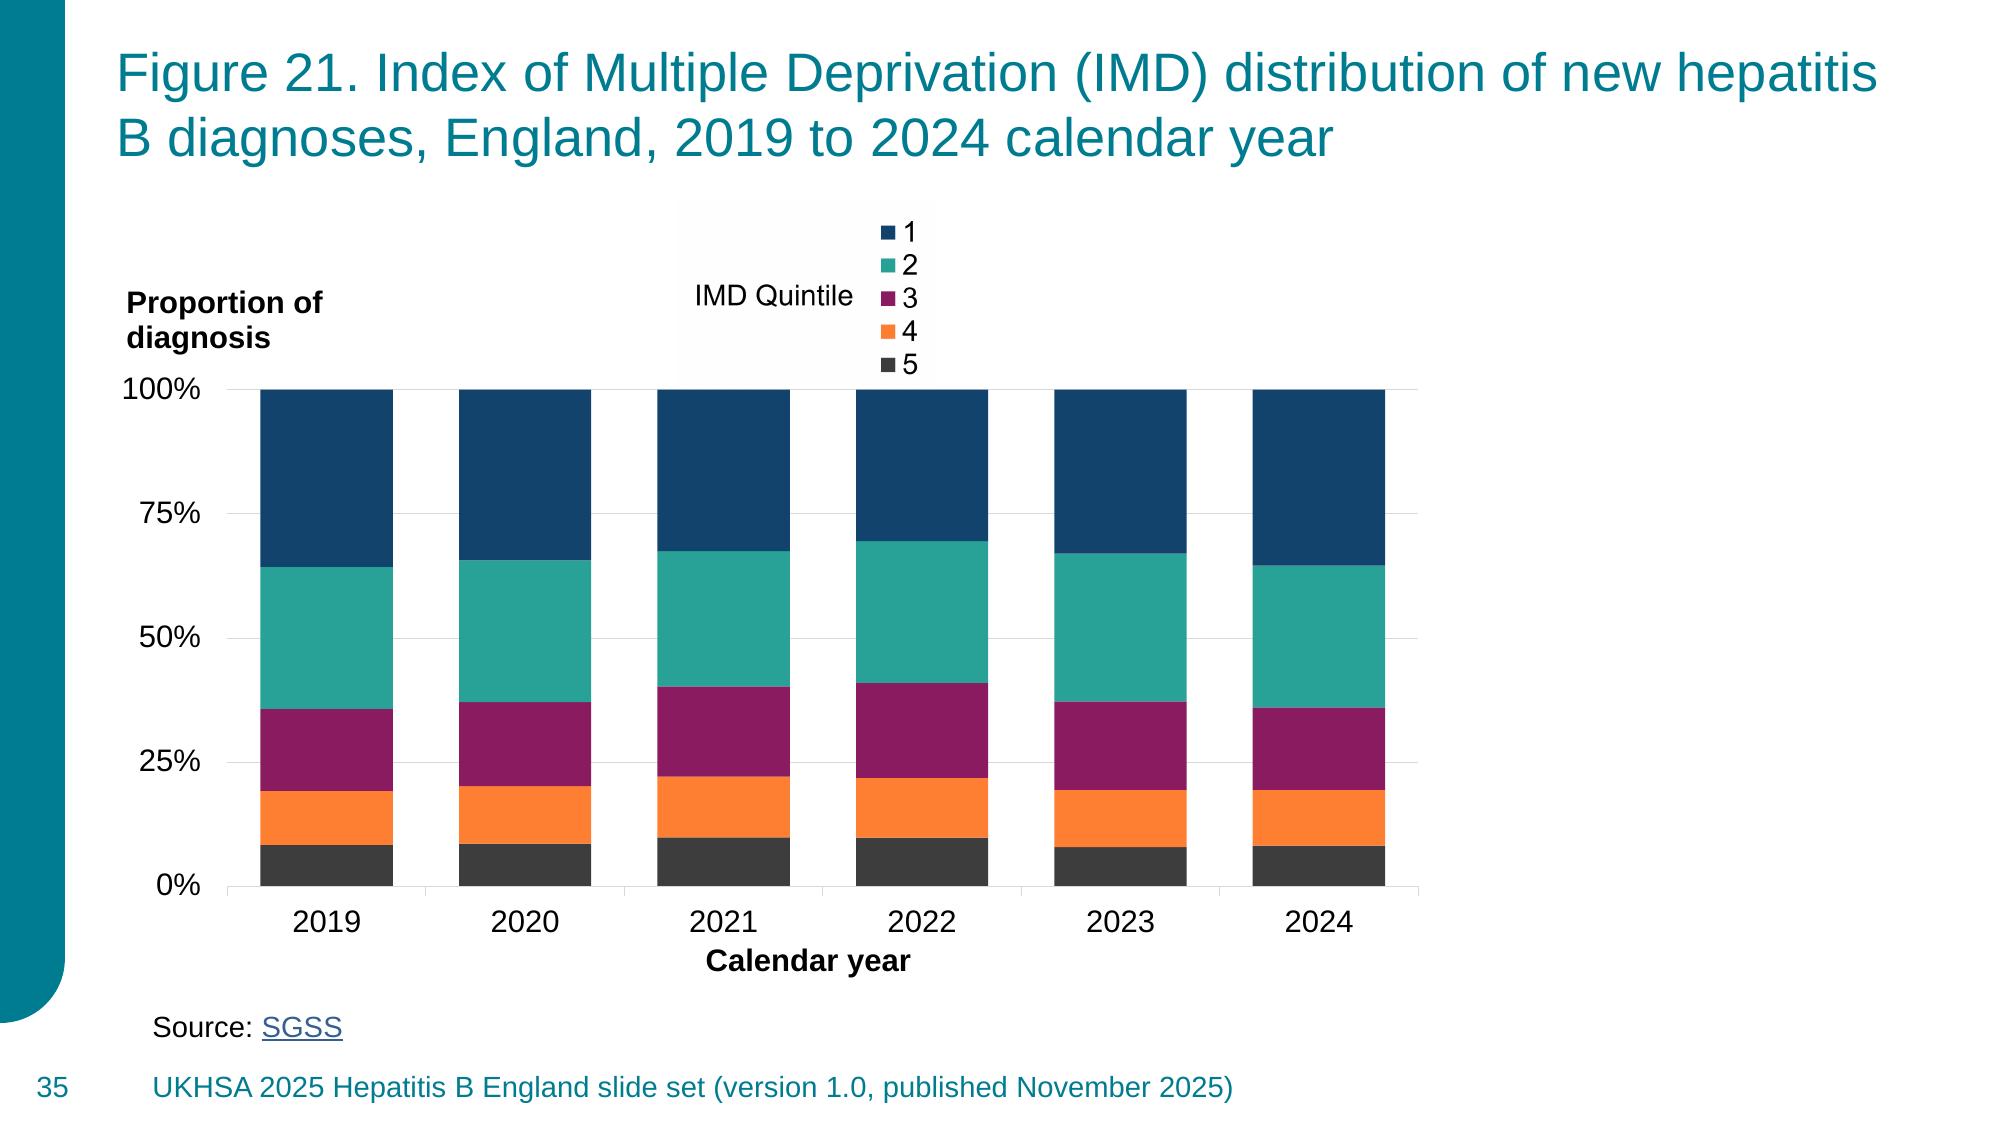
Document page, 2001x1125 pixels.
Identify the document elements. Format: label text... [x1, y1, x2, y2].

text_box [21, 1056, 120, 1117]
title Figure 21. Index of Multiple Deprivation (IMD) distribution of new hepatitis B diagnoses, England, 2019 to 2024 calendar year [101, 0, 1926, 169]
picture [119, 198, 1428, 989]
text_box UKHSA 2025 Hepatitis B England slide set (version 1.0, published November 2025) [137, 1056, 1780, 1116]
text_box Source: SGSS [137, 1000, 725, 1052]
